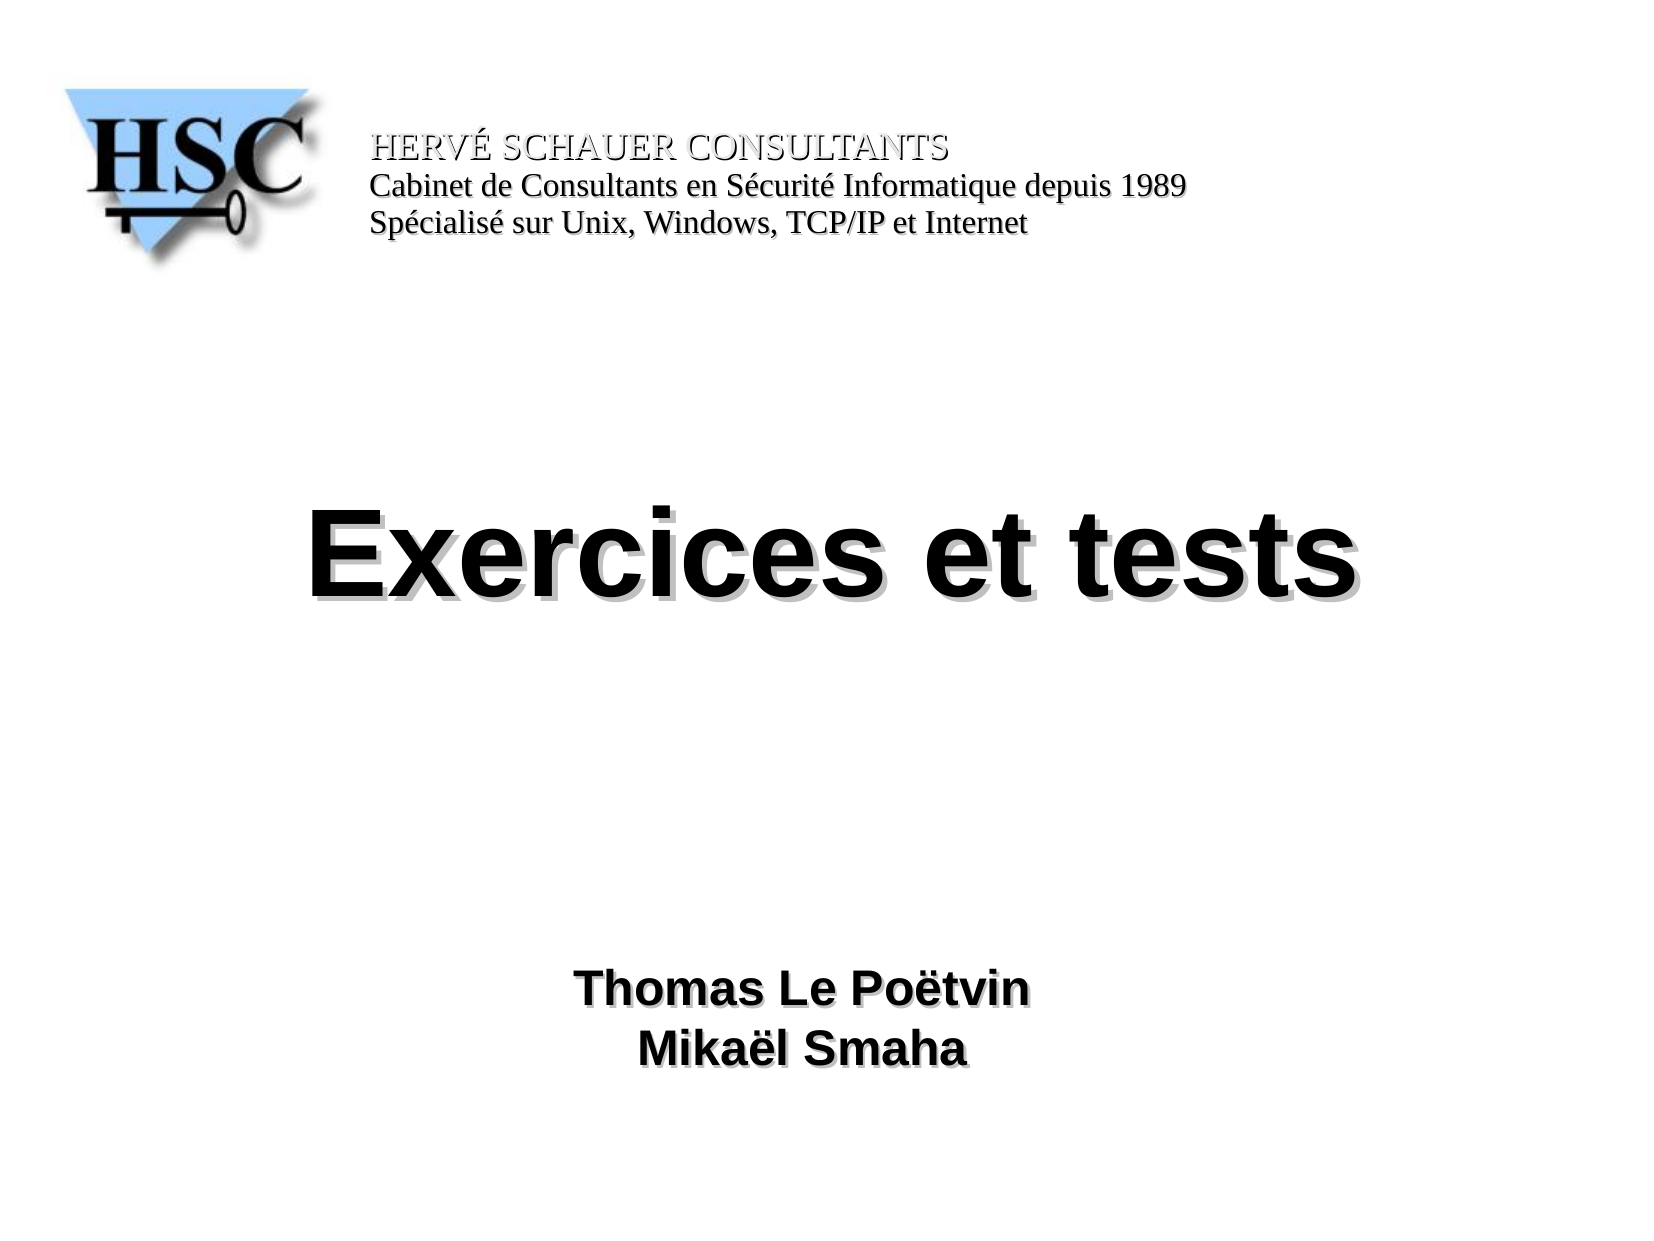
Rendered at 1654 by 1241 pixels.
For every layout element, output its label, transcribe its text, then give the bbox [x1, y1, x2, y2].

title Thomas Le Poëtvin Mikaël Smaha [5, 912, 1600, 1120]
title Exercices et tests [88, 442, 1577, 650]
